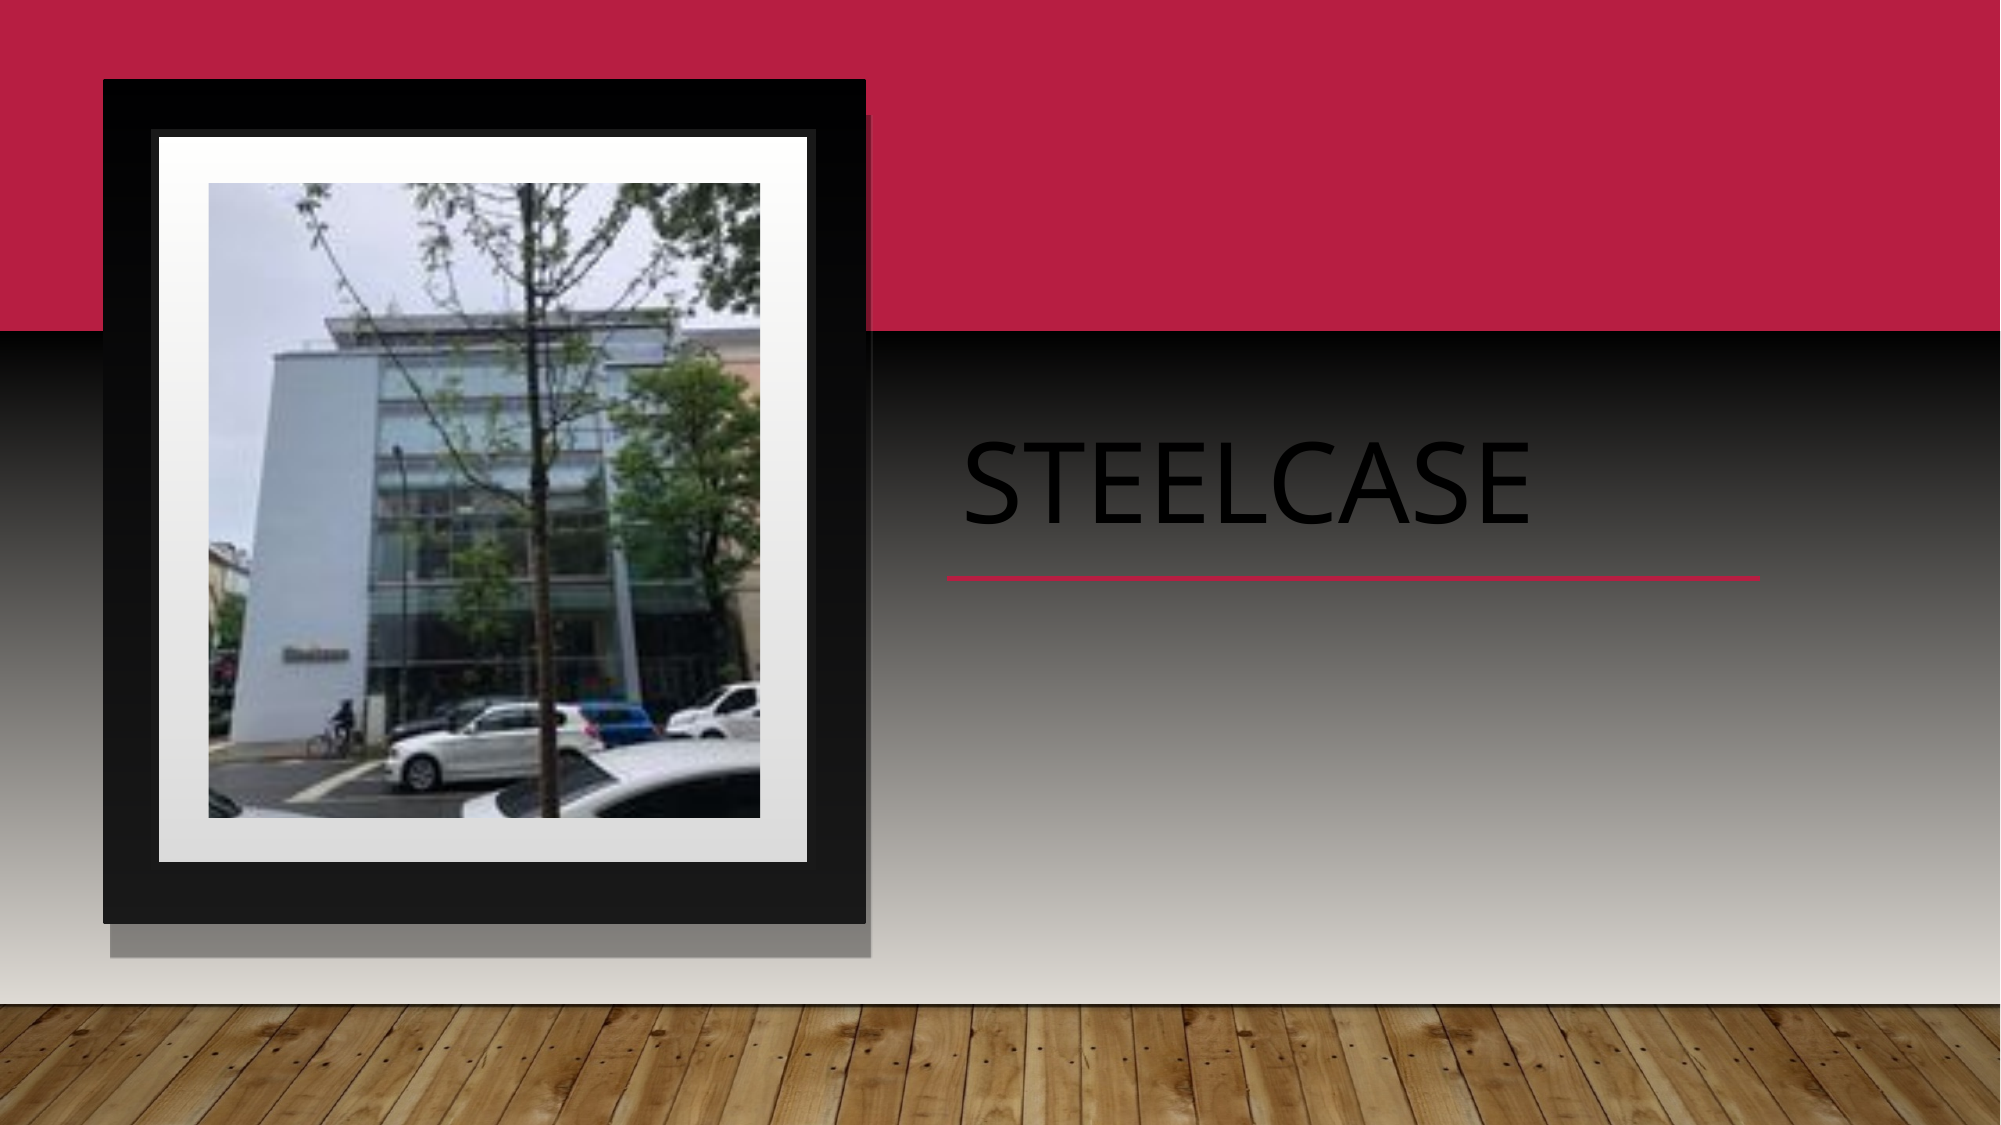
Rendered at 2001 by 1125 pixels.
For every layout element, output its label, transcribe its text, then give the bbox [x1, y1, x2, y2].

text_box [0, 0, 2000, 1004]
picture [208, 183, 761, 818]
picture [0, 1005, 2000, 1125]
title Steelcase [946, 158, 1762, 549]
